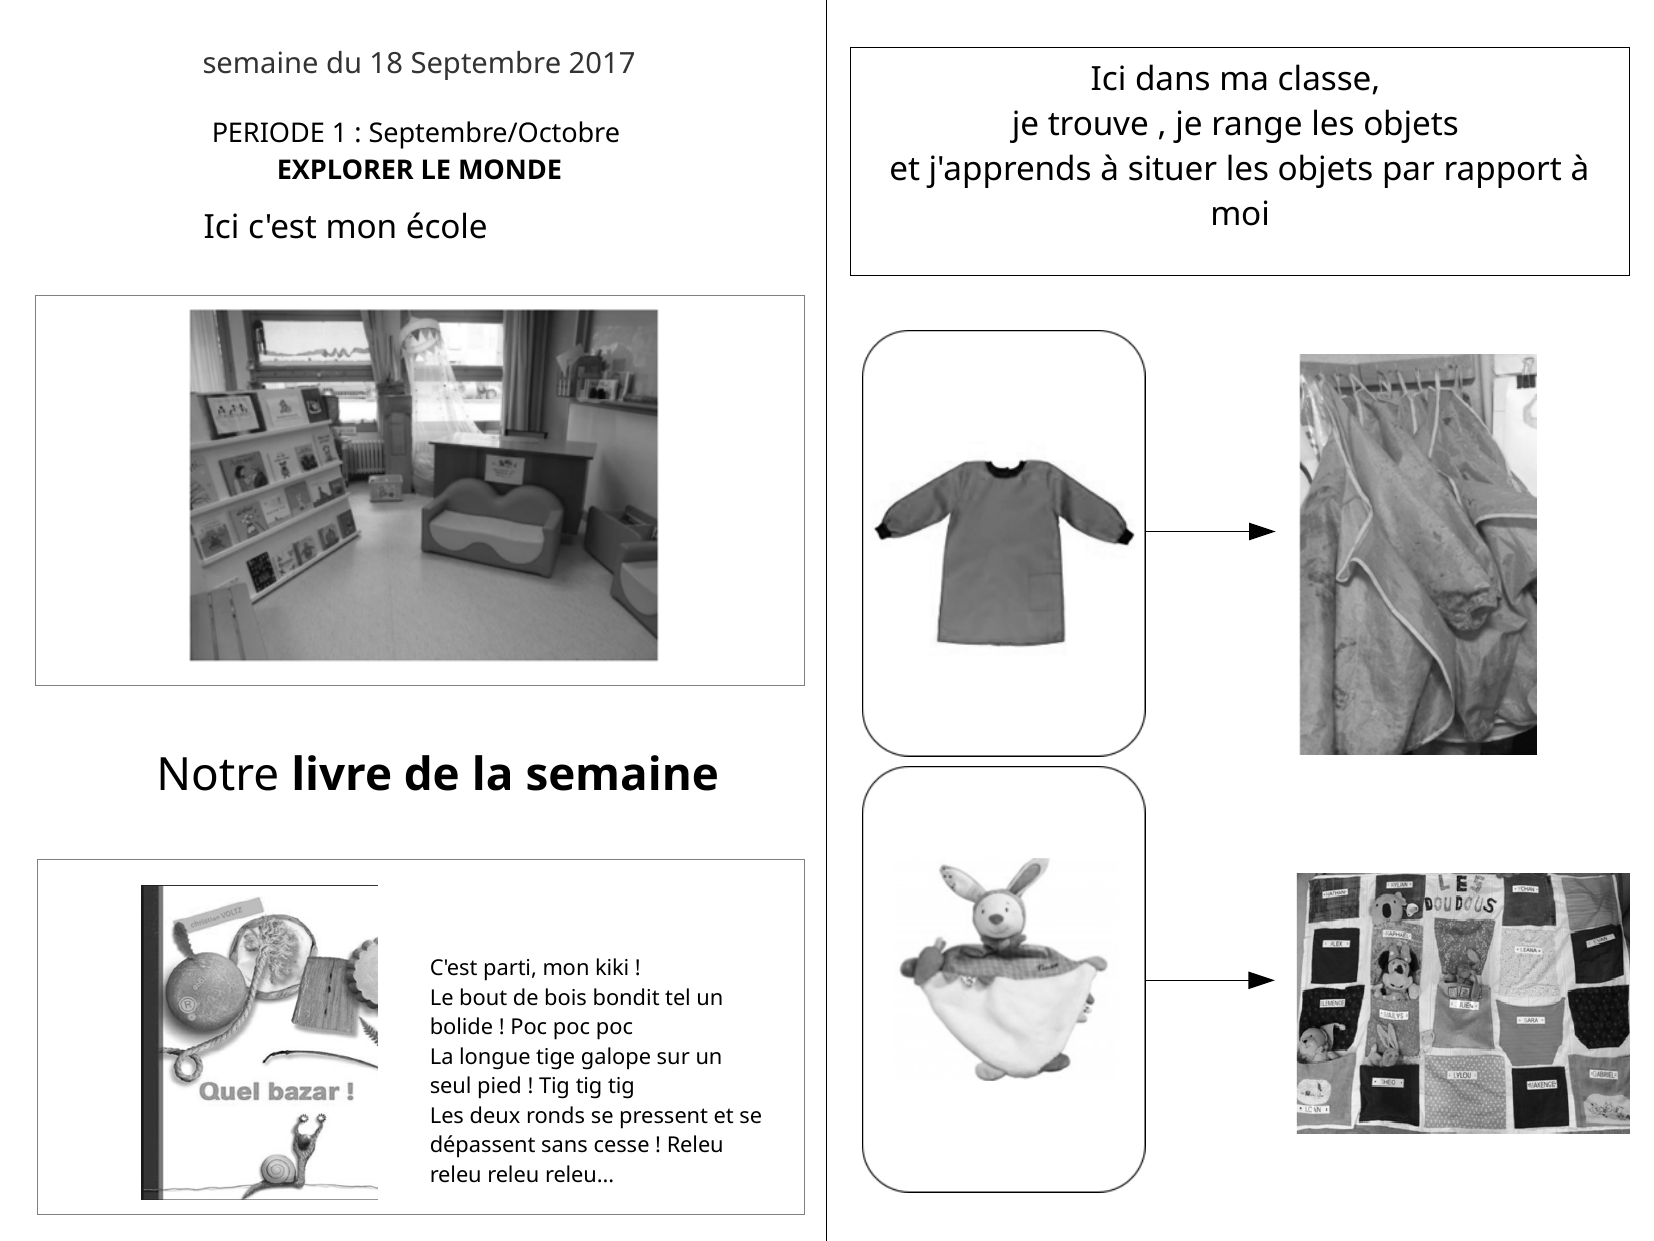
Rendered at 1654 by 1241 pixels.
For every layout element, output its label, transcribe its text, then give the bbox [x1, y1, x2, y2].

picture [141, 885, 378, 1200]
picture [862, 766, 1146, 1193]
text_box Ici c'est mon école [188, 195, 662, 278]
picture [862, 330, 1146, 757]
text_box Ici dans ma classe, je trouve , je range les objets et j'apprends à situer les objets par rapport à moi [850, 47, 1630, 276]
text_box Notre livre de la semaine [35, 734, 805, 898]
picture [1299, 354, 1537, 755]
text_box PERIODE 1 : Septembre/Octobre EXPLORER LE MONDE [82, 106, 756, 189]
picture [188, 307, 659, 663]
text_box C'est parti, mon kiki ! Le bout de bois bondit tel un bolide ! Poc poc poc La longue tige galope sur un seul pied ! Tig tig tig Les deux ronds se pressent et se dépassent sans cesse ! Releu releu releu releu... [414, 944, 782, 1193]
picture [1296, 873, 1630, 1134]
text_box semaine du 18 Septembre 2017 [59, 35, 780, 118]
